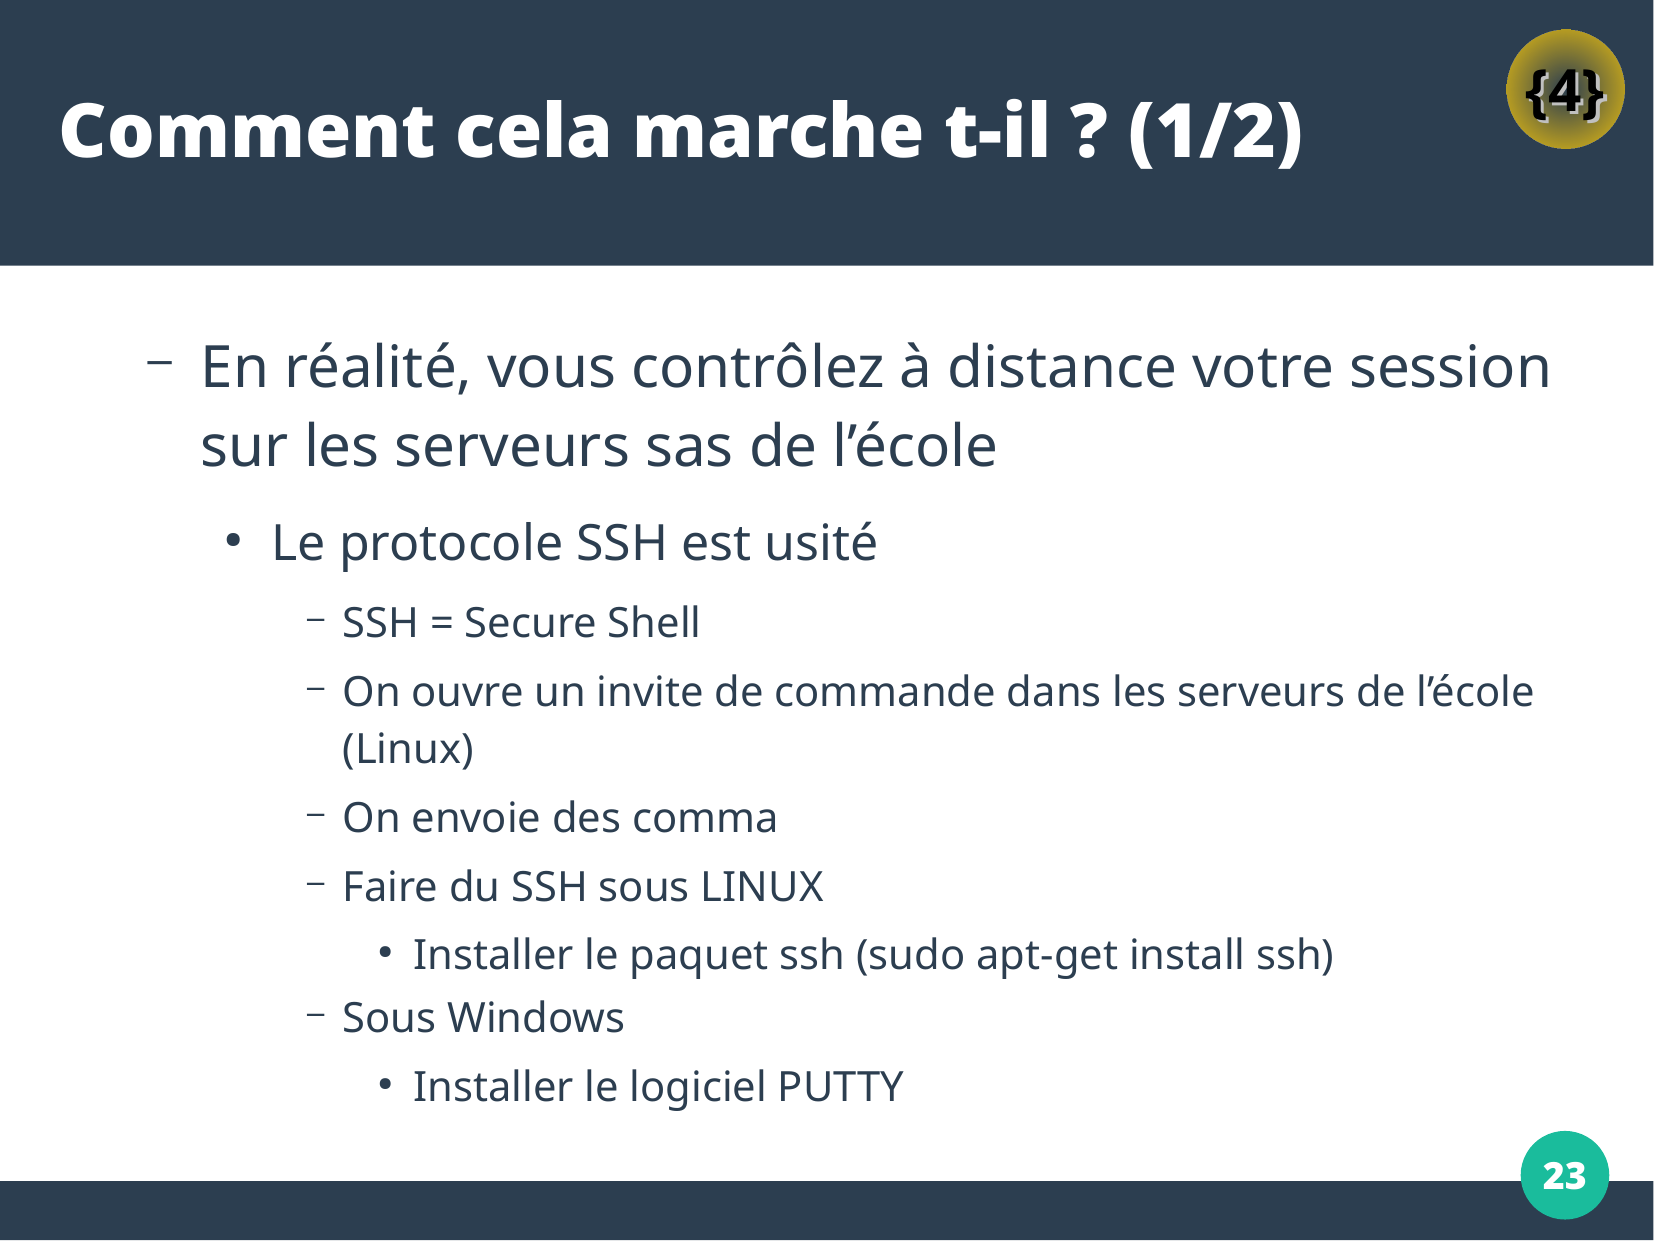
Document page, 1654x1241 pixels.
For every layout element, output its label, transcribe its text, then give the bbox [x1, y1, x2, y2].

list En réalité, vous contrôlez à distance votre session sur les serveurs sas de l’école Le protocole SSH est usité SSH = Secure Shell On ouvre un invite de commande dans les serveurs de l’école (Linux) On envoie des comma Faire du SSH sous LINUX Installer le paquet ssh (sudo apt-get install ssh) Sous Windows Installer le logiciel PUTTY [59, 324, 1595, 1152]
text_box {4} [1506, 29, 1625, 149]
title Comment cela marche t-il ? (1/2) [59, 49, 1595, 207]
